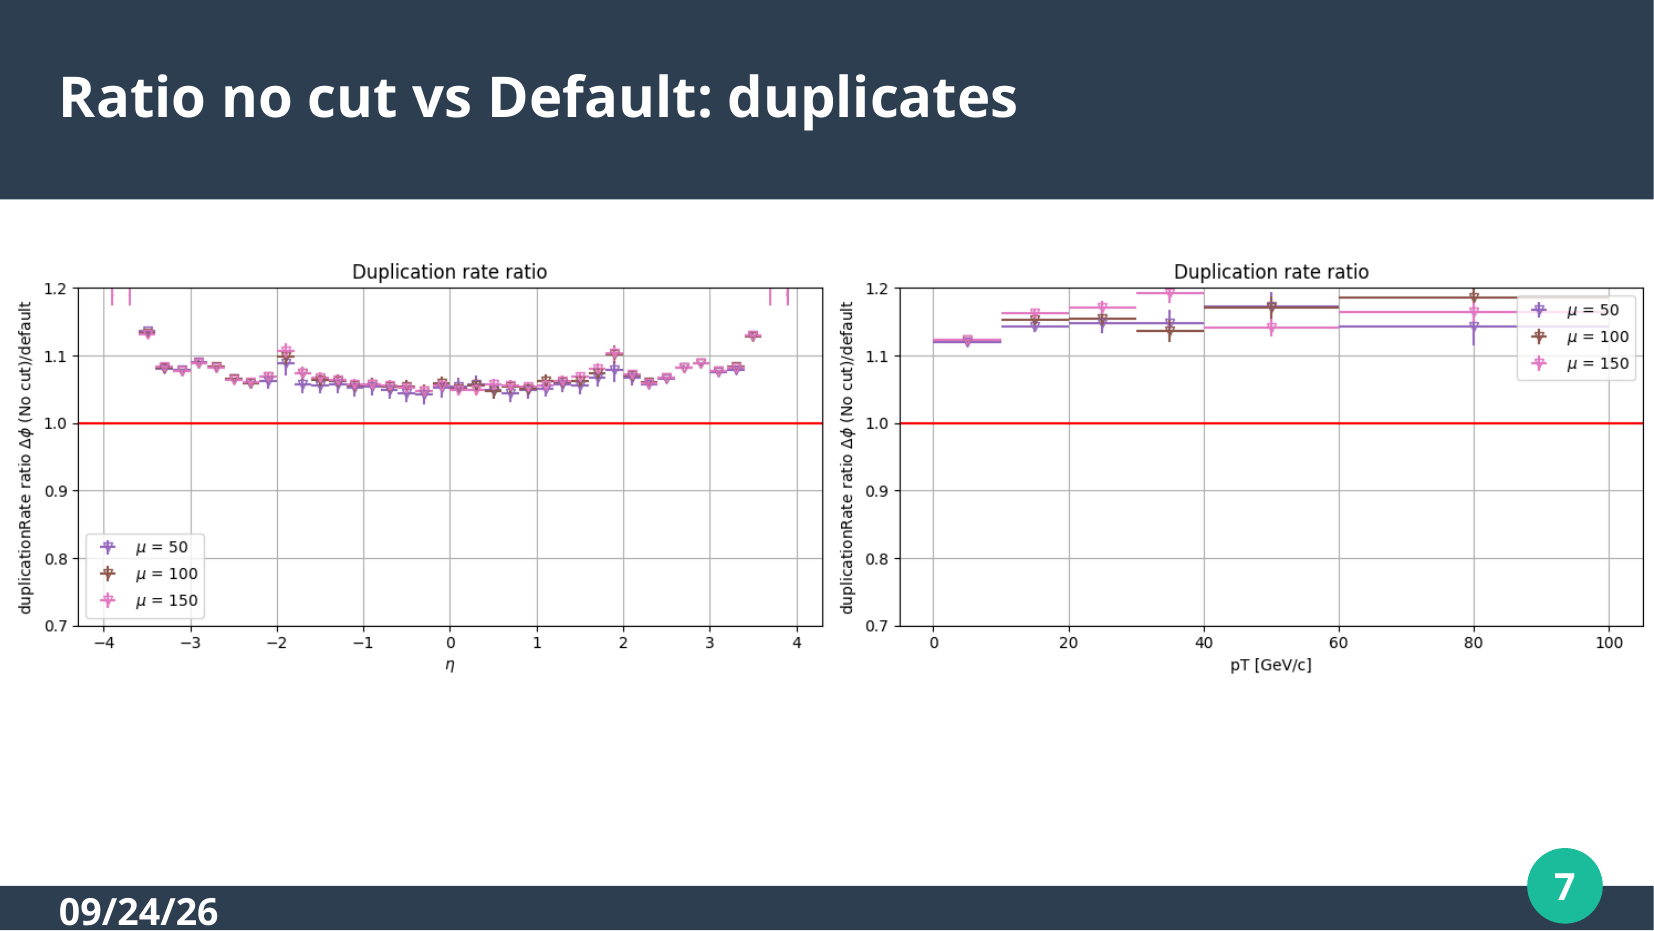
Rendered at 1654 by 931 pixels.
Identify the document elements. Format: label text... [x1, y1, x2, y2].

title Ratio no cut vs Default: duplicates [59, 37, 1595, 155]
picture [6, 252, 1654, 686]
